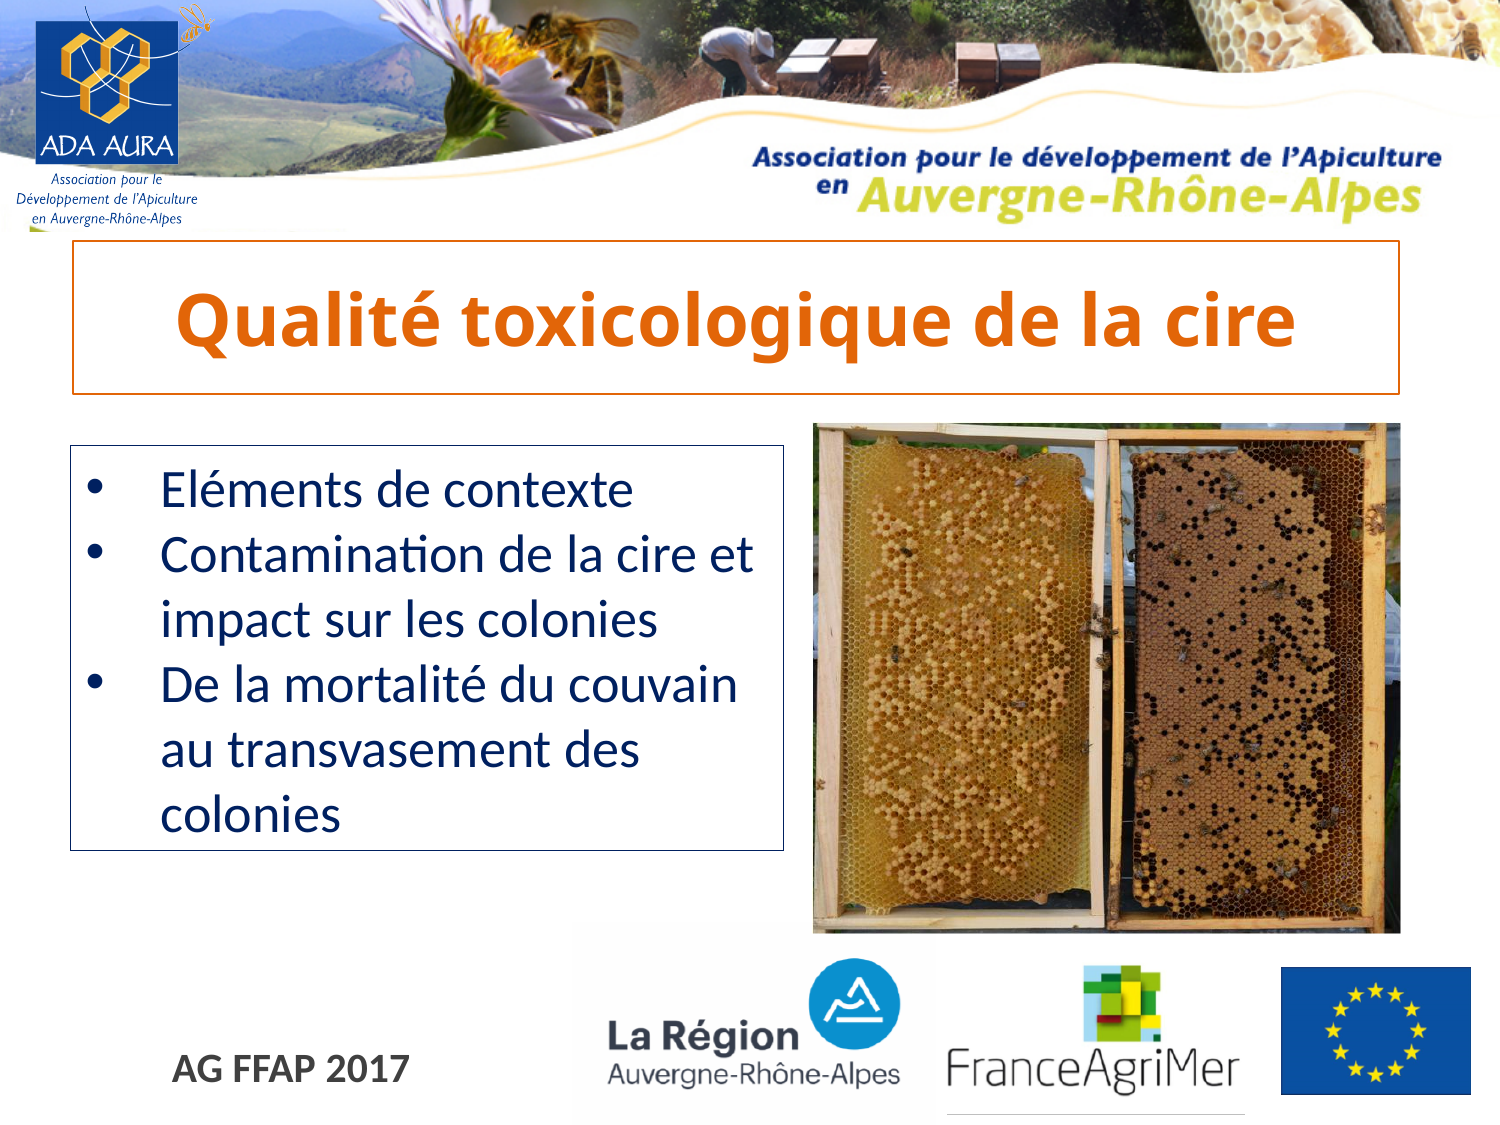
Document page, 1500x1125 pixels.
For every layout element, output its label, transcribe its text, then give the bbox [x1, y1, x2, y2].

text_box Eléments de contexte Contamination de la cire et impact sur les colonies De la mortalité du couvain au transvasement des colonies [70, 445, 784, 851]
picture [572, 422, 1471, 1125]
subtitle AG FFAP 2017 [39, 1033, 544, 1112]
title Qualité toxicologique de la cire [73, 240, 1400, 395]
picture [0, 0, 1500, 232]
